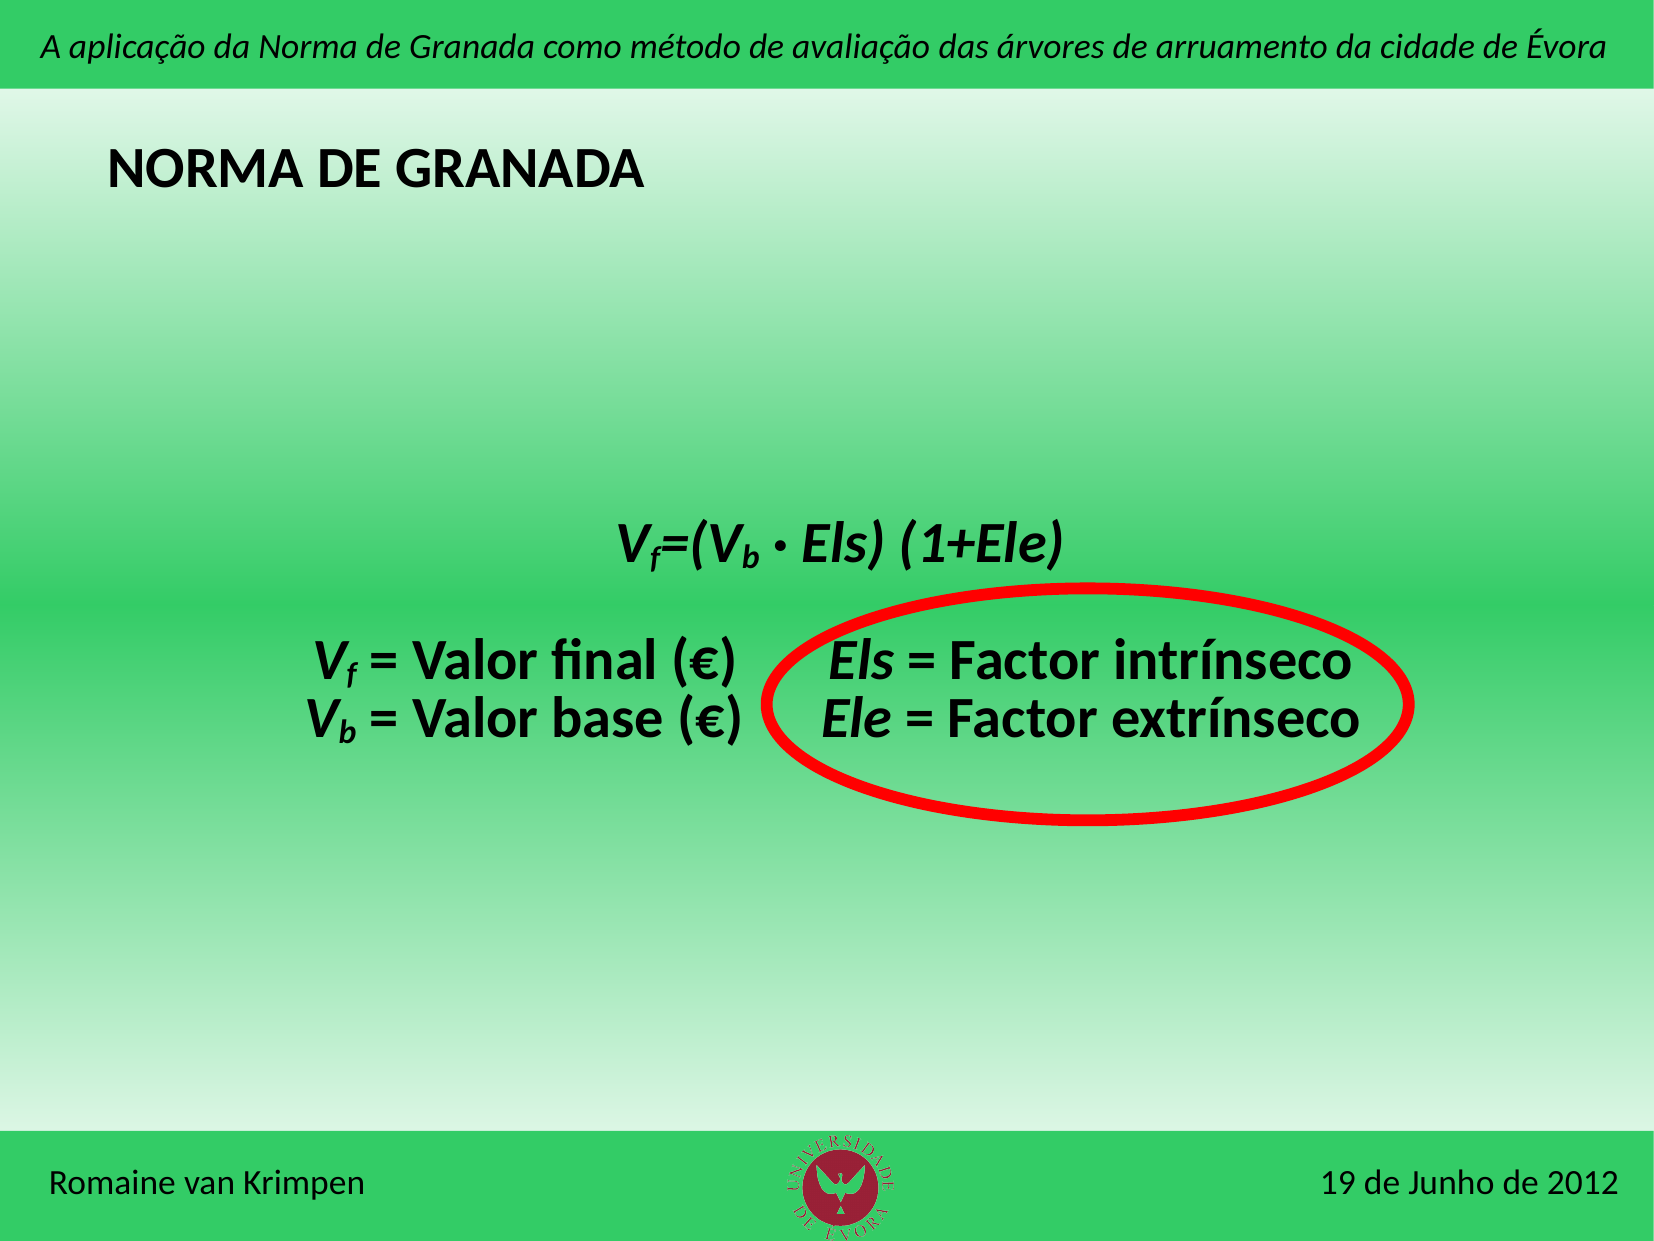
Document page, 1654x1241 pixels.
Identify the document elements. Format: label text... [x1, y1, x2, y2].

text_box NORMA DE GRANADA [78, 132, 1587, 214]
picture [787, 1135, 894, 1241]
text_box Vf=(Vb · Els) (1+Ele) Vf = Valor final (€) Els = Factor intrínseco Vb = Valor base (€) Ele = Factor extrínseco [78, 289, 1587, 1040]
